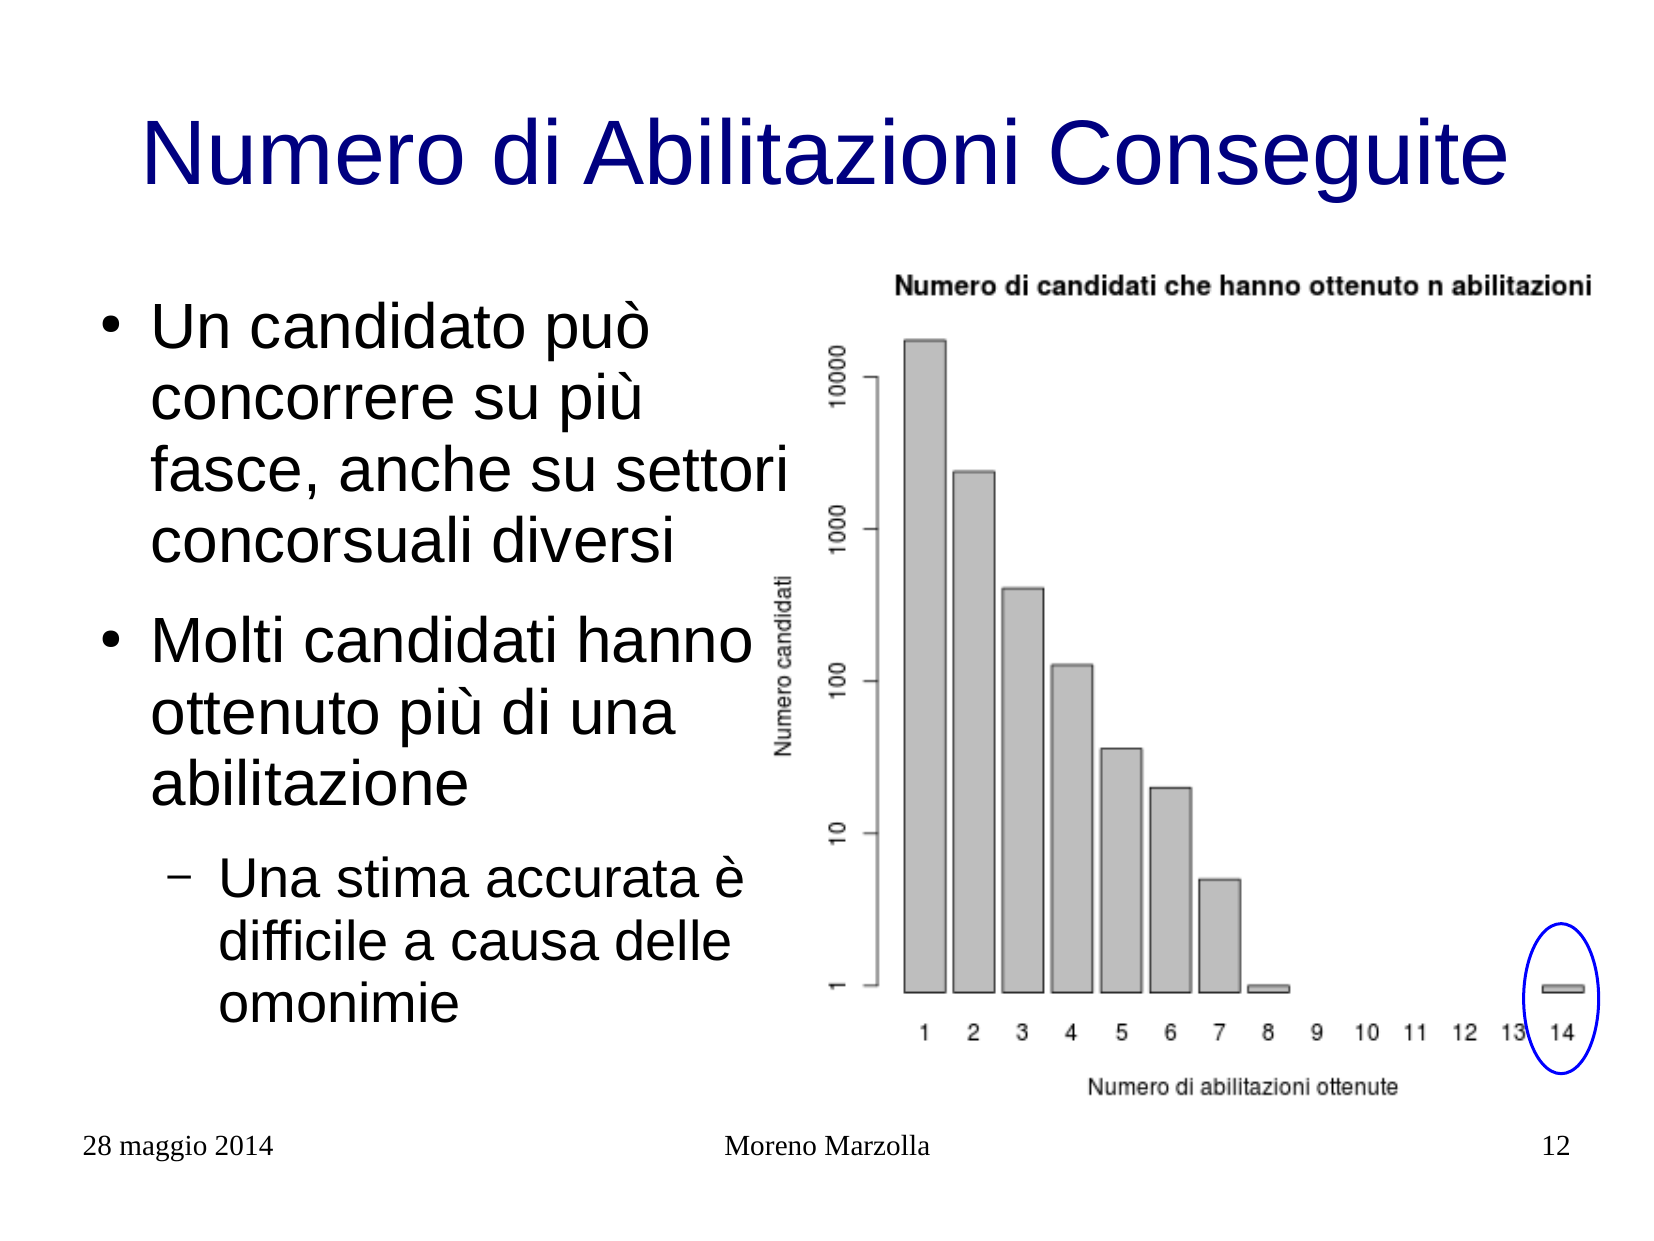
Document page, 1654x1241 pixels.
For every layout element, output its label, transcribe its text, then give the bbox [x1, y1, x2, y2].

title Numero di Abilitazioni Conseguite [82, 49, 1571, 257]
picture [767, 230, 1654, 1131]
list Un candidato può concorrere su più fasce, anche su settori concorsuali diversi Molti candidati hanno ottenuto più di una abilitazione Una stima accurata è difficile a causa delle omonimie [82, 290, 793, 1107]
